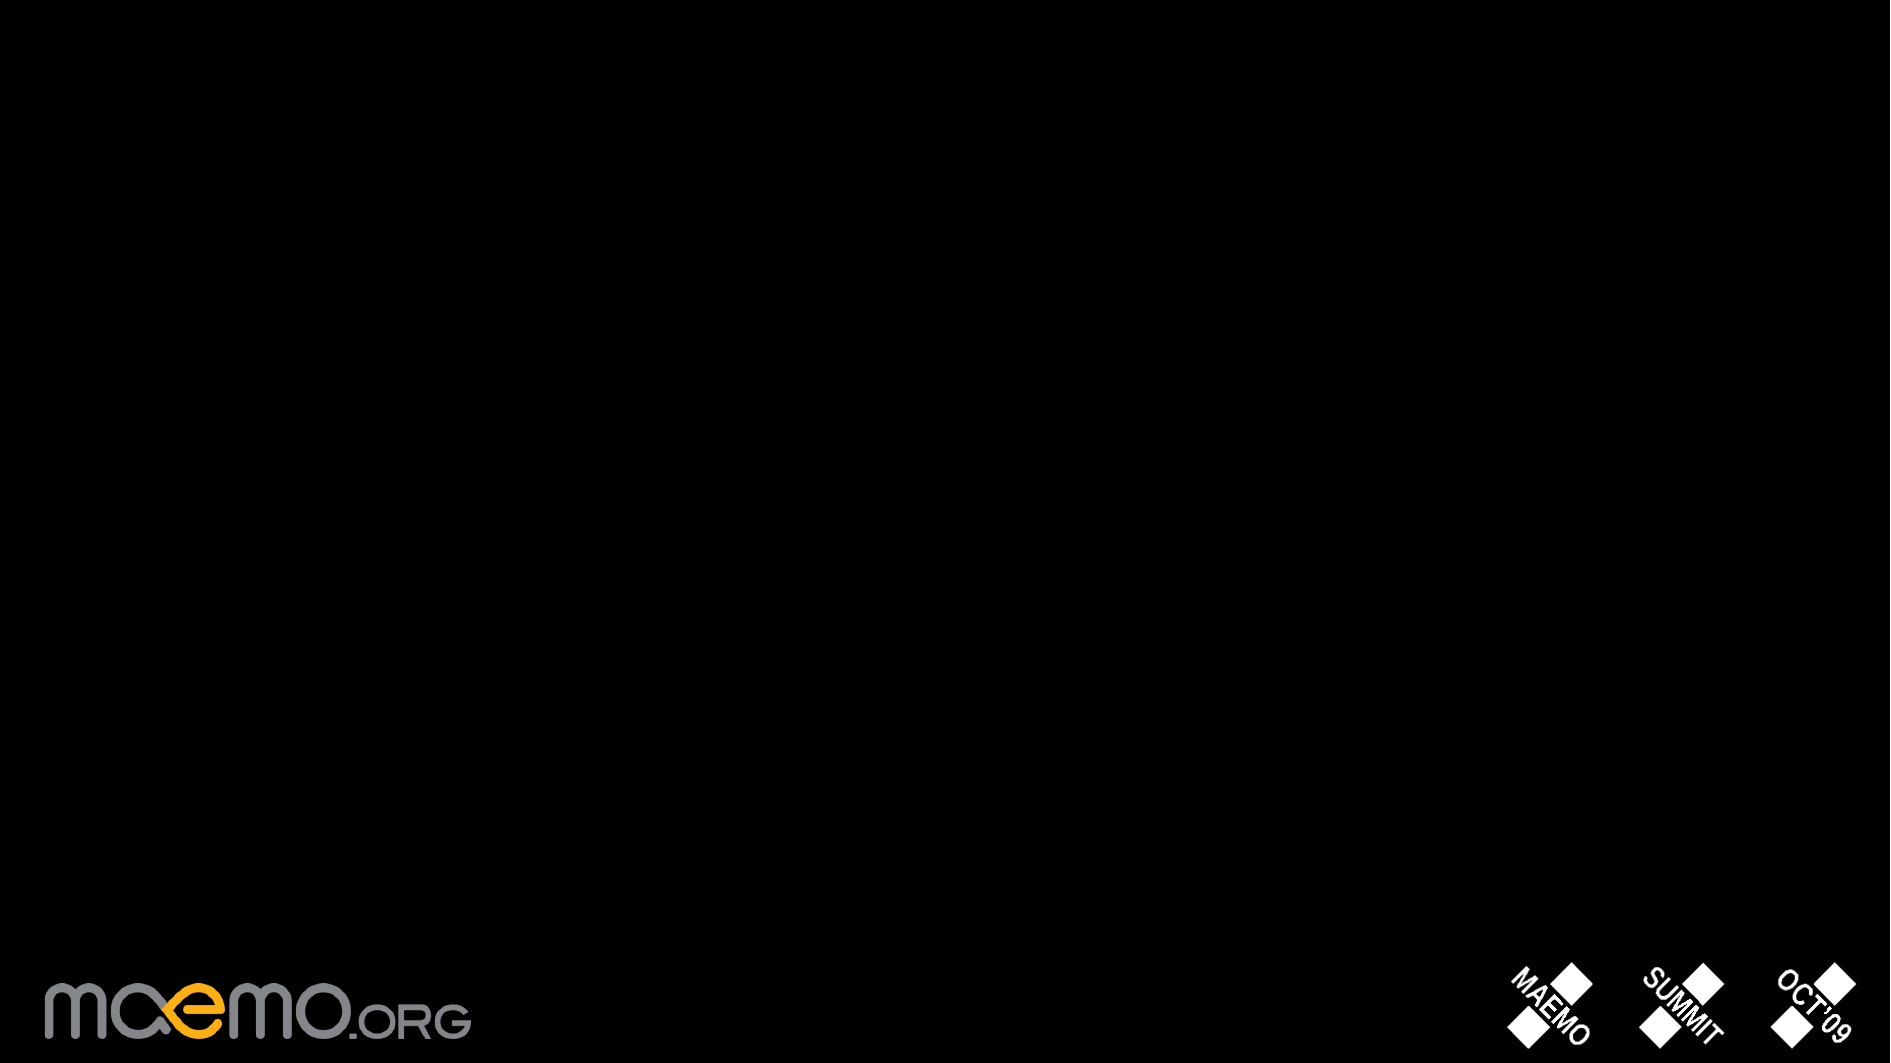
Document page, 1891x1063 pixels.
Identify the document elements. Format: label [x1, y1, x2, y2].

picture [44, 983, 471, 1039]
